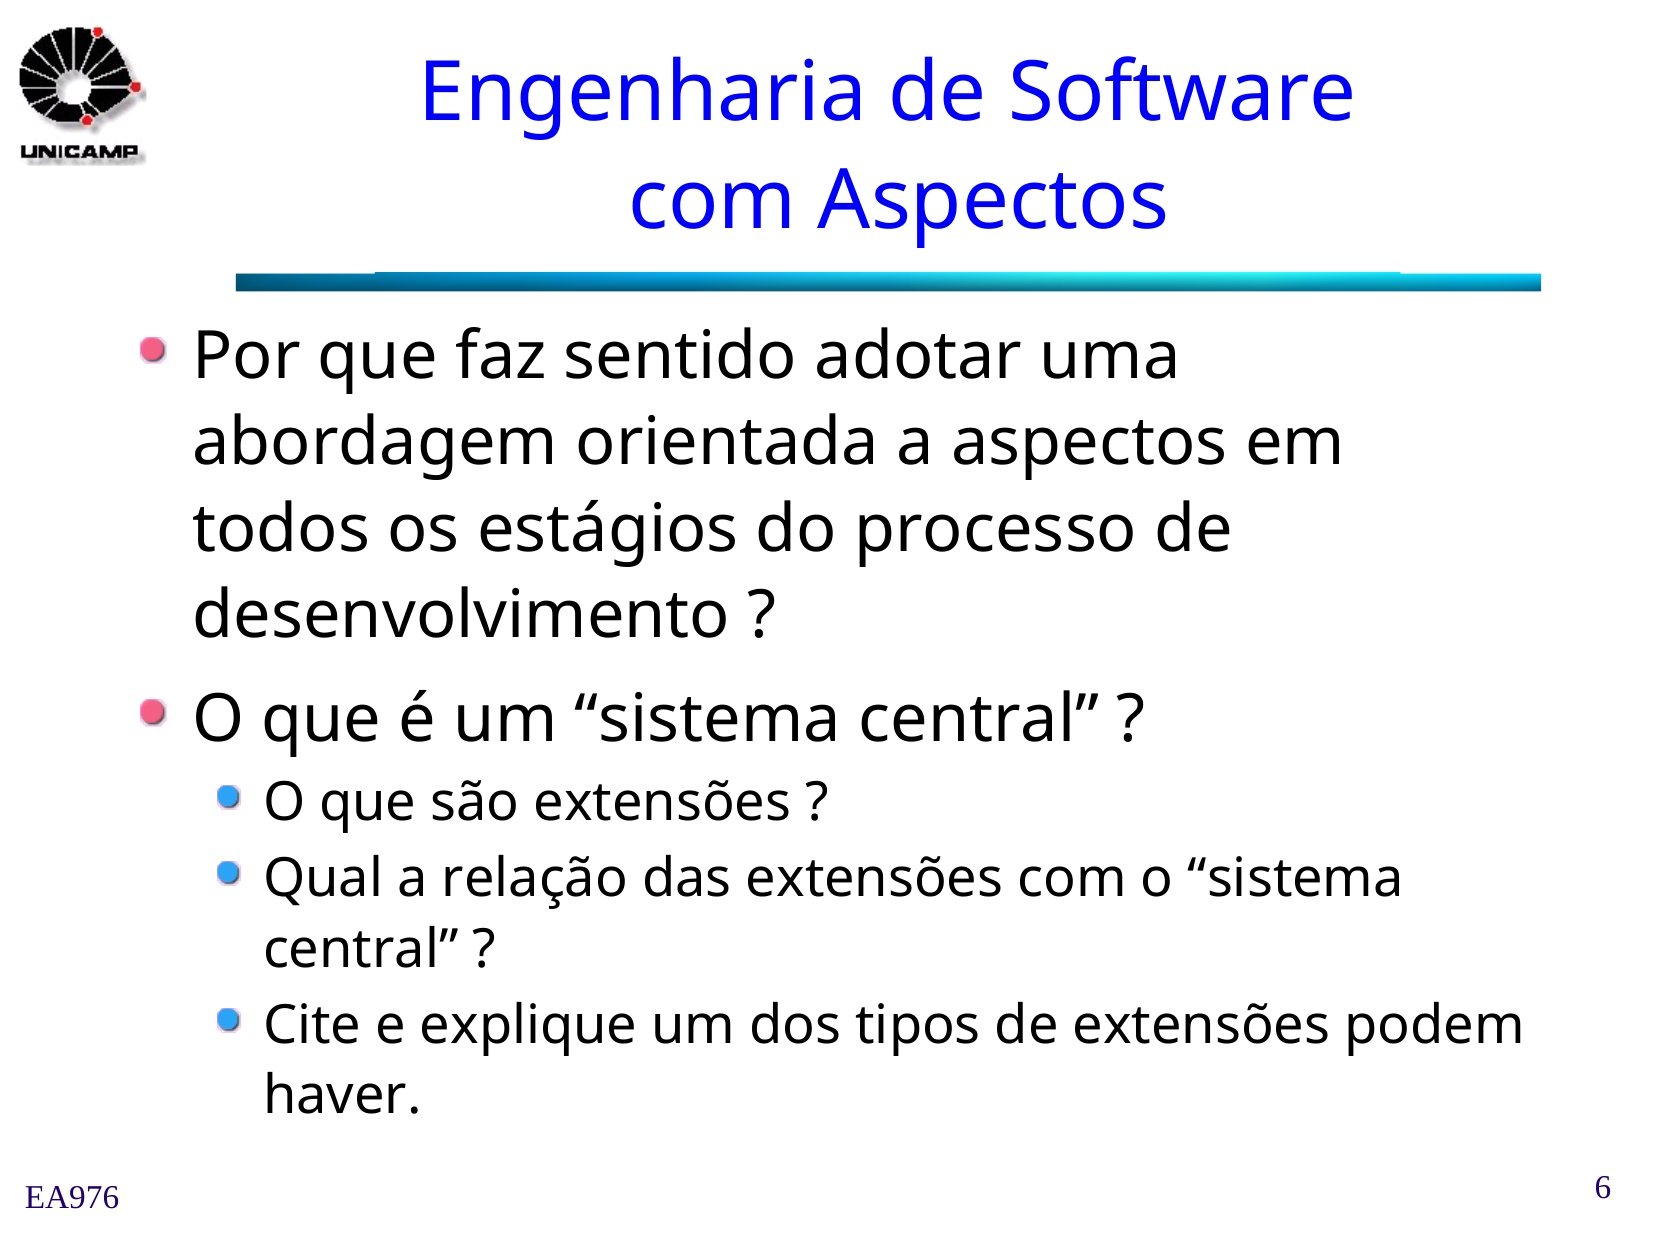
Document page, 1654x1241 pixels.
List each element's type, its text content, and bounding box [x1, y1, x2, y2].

title Engenharia de Software com Aspectos [264, 21, 1534, 250]
picture [125, 272, 1654, 295]
list Por que faz sentido adotar uma abordagem orientada a aspectos em todos os estágios do processo de desenvolvimento ? O que é um “sistema central” ? O que são extensões ? Qual a relação das extensões com o “sistema central” ? Cite e explique um dos tipos de extensões podem haver. [121, 309, 1534, 1182]
